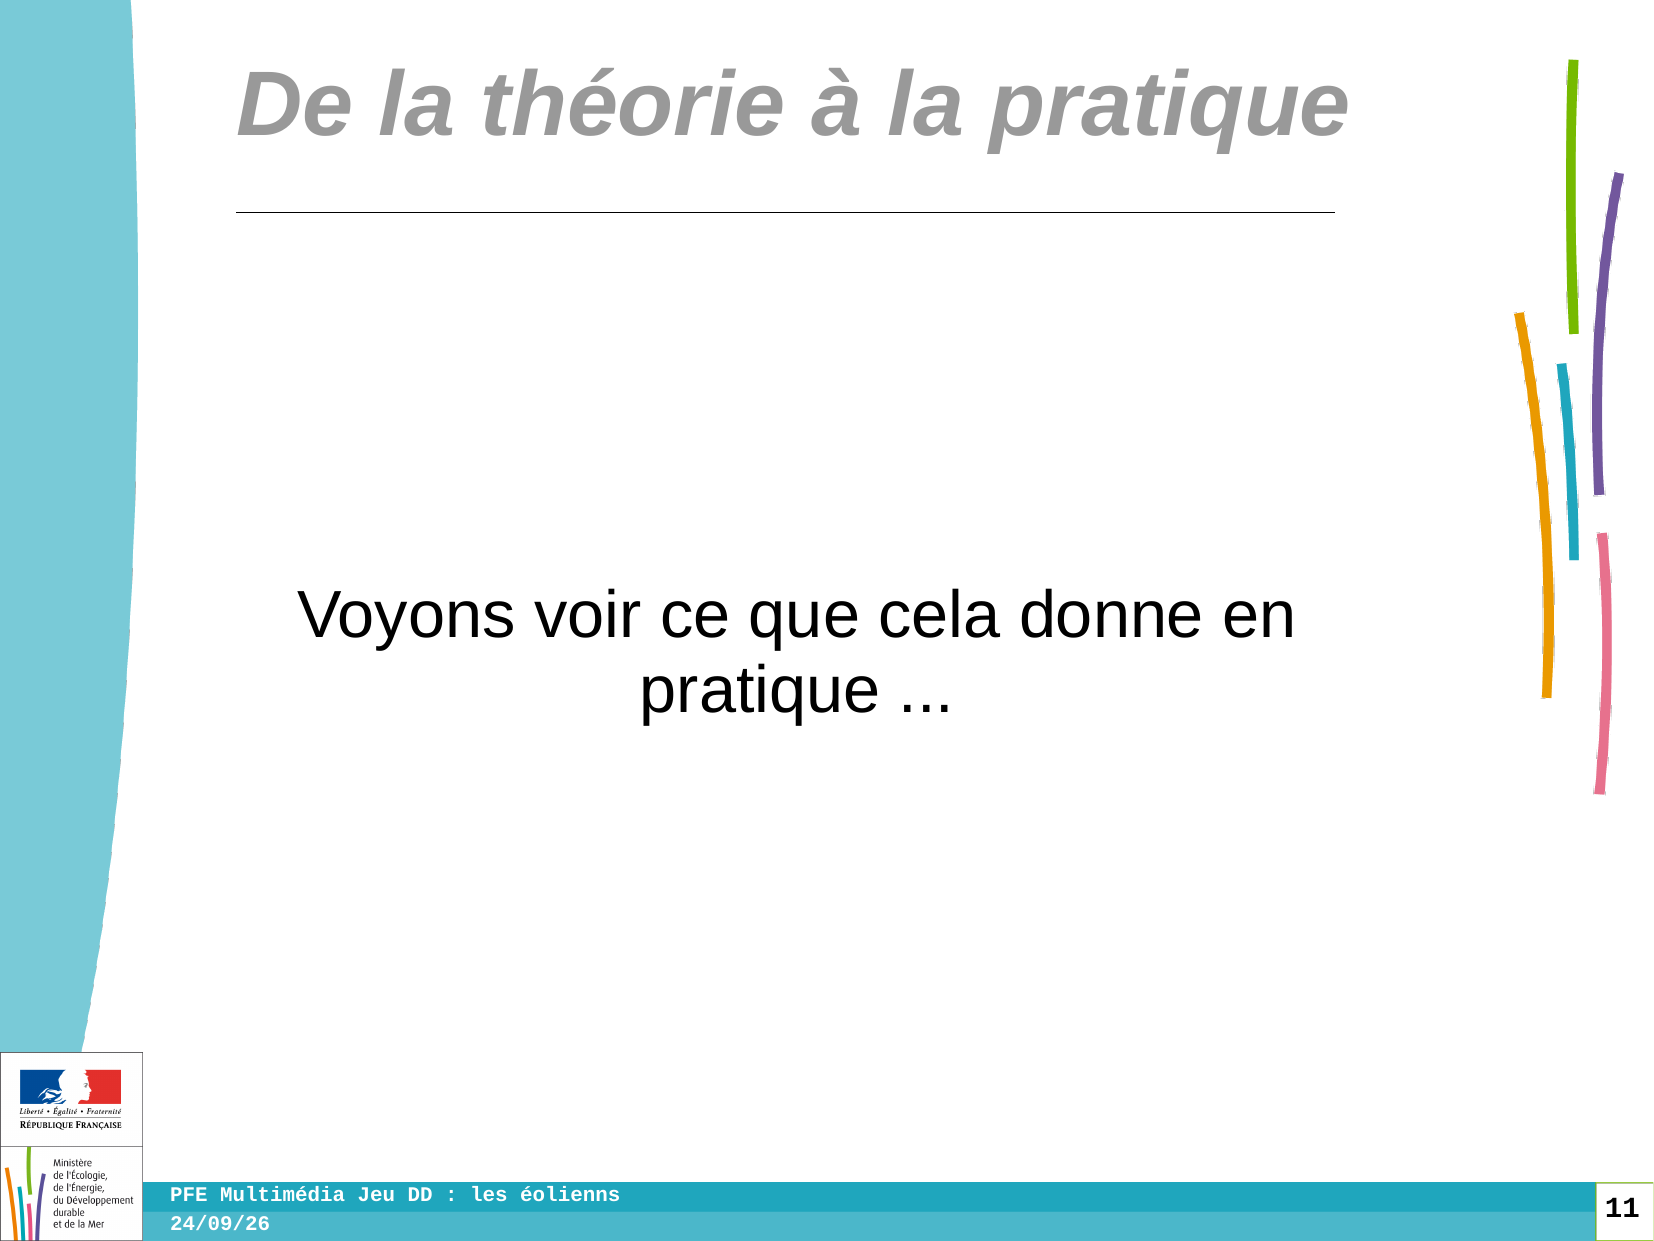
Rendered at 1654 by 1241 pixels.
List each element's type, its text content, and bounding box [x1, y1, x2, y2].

list Voyons voir ce que cela donne en pratique ... [236, 236, 1359, 1004]
title De la théorie à la pratique [236, 30, 1447, 178]
picture [0, 0, 1654, 1241]
